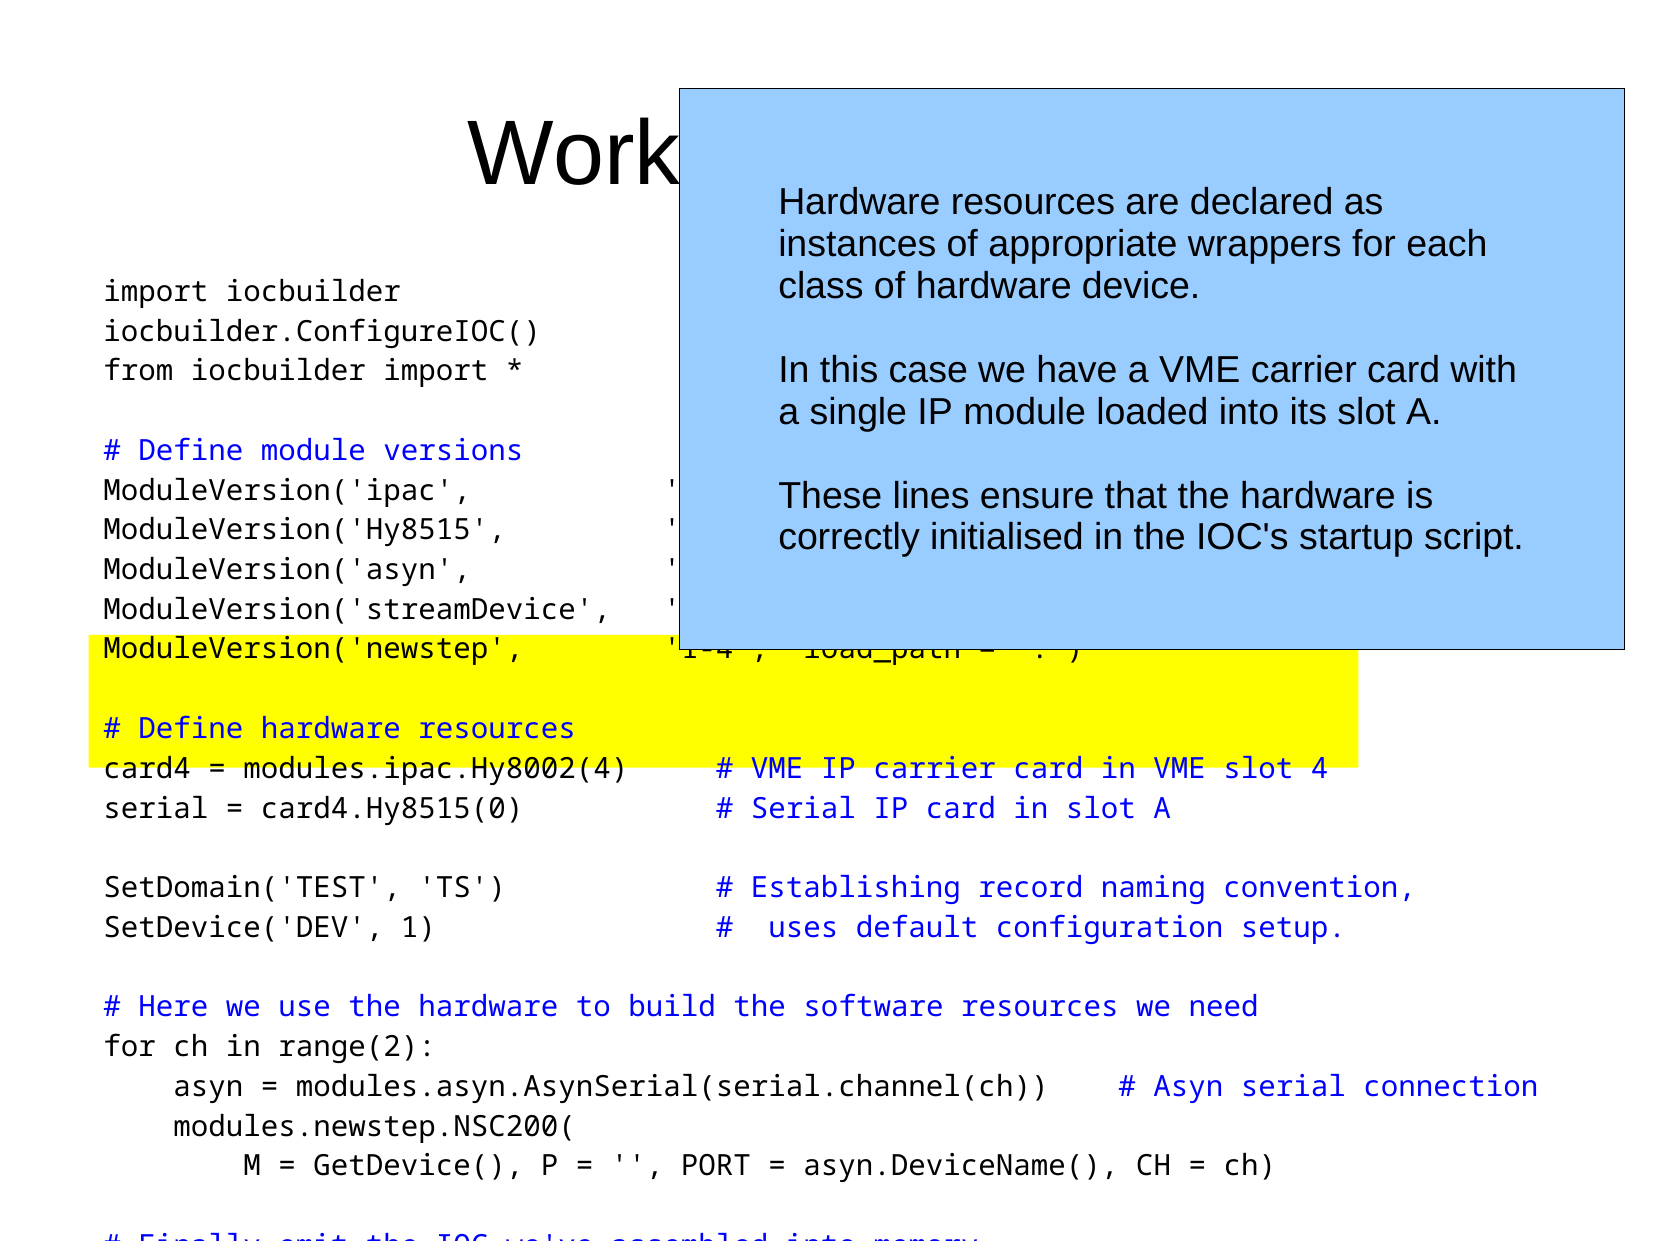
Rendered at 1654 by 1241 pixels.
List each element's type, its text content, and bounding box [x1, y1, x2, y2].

text_box Hardware resources are declared as instances of appropriate wrappers for each class of hardware device. In this case we have a VME carrier card with a single IP module loaded into its slot A. These lines ensure that the hardware is correctly initialised in the IOC's startup script. [679, 88, 1625, 650]
title Working Example [82, 49, 1571, 257]
text_box import iocbuilder # Boilerplate imports. iocbuilder.ConfigureIOC() # Need to configure builder before imports from iocbuilder import * # Define module versions ModuleVersion('ipac', '2-8dls4-5') ModuleVersion('Hy8515', '3-9') ModuleVersion('asyn', '4-10') ModuleVersion('streamDevice', '2-4dls2-1') ModuleVersion('newstep', '1-4', load_path = '.') # Define hardware resources card4 = modules.ipac.Hy8002(4) # VME IP carrier card in VME slot 4 serial = card4.Hy8515(0) # Serial IP card in slot A SetDomain('TEST', 'TS') # Establishing record naming convention, SetDevice('DEV', 1) # uses default configuration setup. # Here we use the hardware to build the software resources we need for ch in range(2): asyn = modules.asyn.AsynSerial(serial.channel(ch)) # Asyn serial connection modules.newstep.NSC200( M = GetDevice(), P = '', PORT = asyn.DeviceName(), CH = ch) # Finally emit the IOC we've assembled into memory. WriteNamedIoc('iocs', 'TEST-IOC') [88, 262, 1595, 1162]
